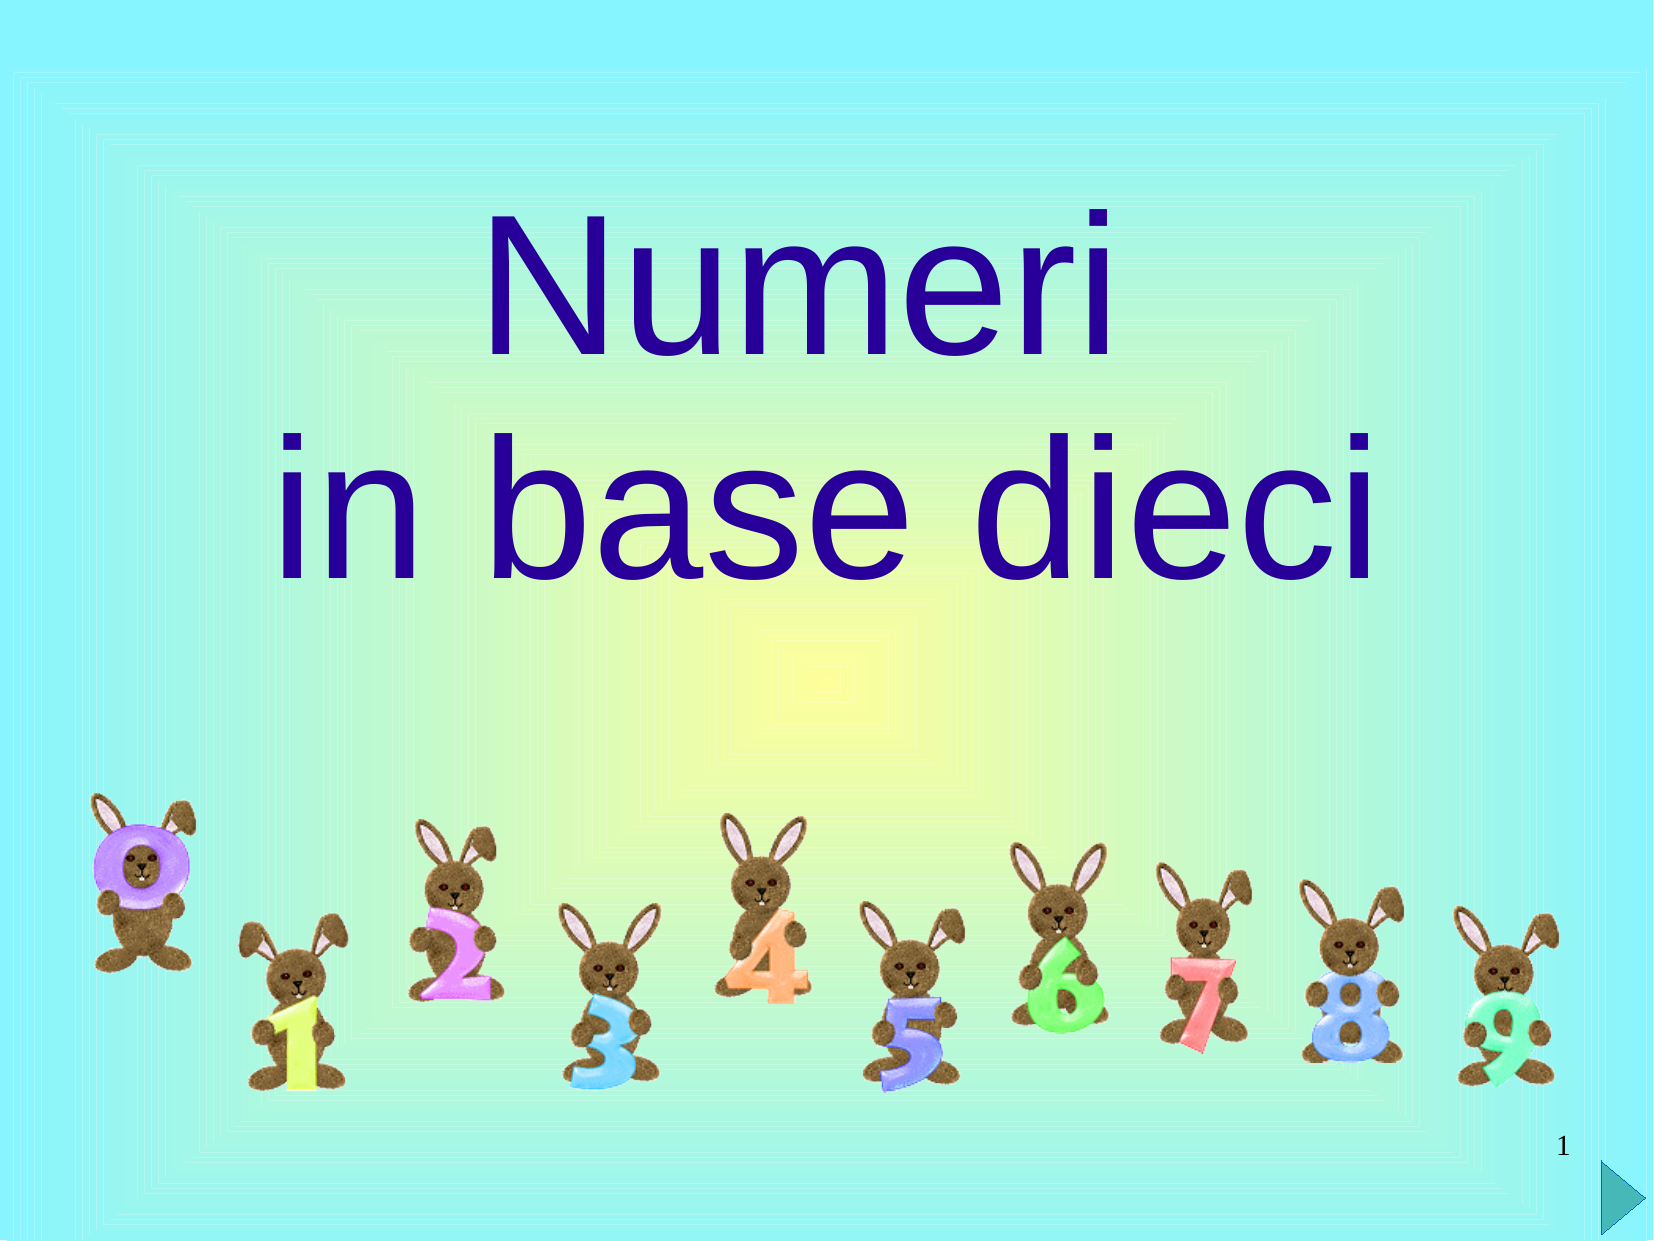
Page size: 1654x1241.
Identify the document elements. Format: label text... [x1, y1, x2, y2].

picture [1152, 856, 1258, 1054]
picture [392, 819, 514, 1004]
picture [855, 901, 967, 1093]
picture [554, 903, 666, 1093]
picture [706, 810, 815, 1004]
picture [1298, 859, 1406, 1063]
text_box Numeri in base dieci [132, 166, 1521, 629]
text_box [1601, 1160, 1646, 1235]
picture [1446, 906, 1561, 1093]
picture [238, 912, 352, 1093]
picture [88, 793, 198, 975]
picture [1006, 836, 1112, 1034]
